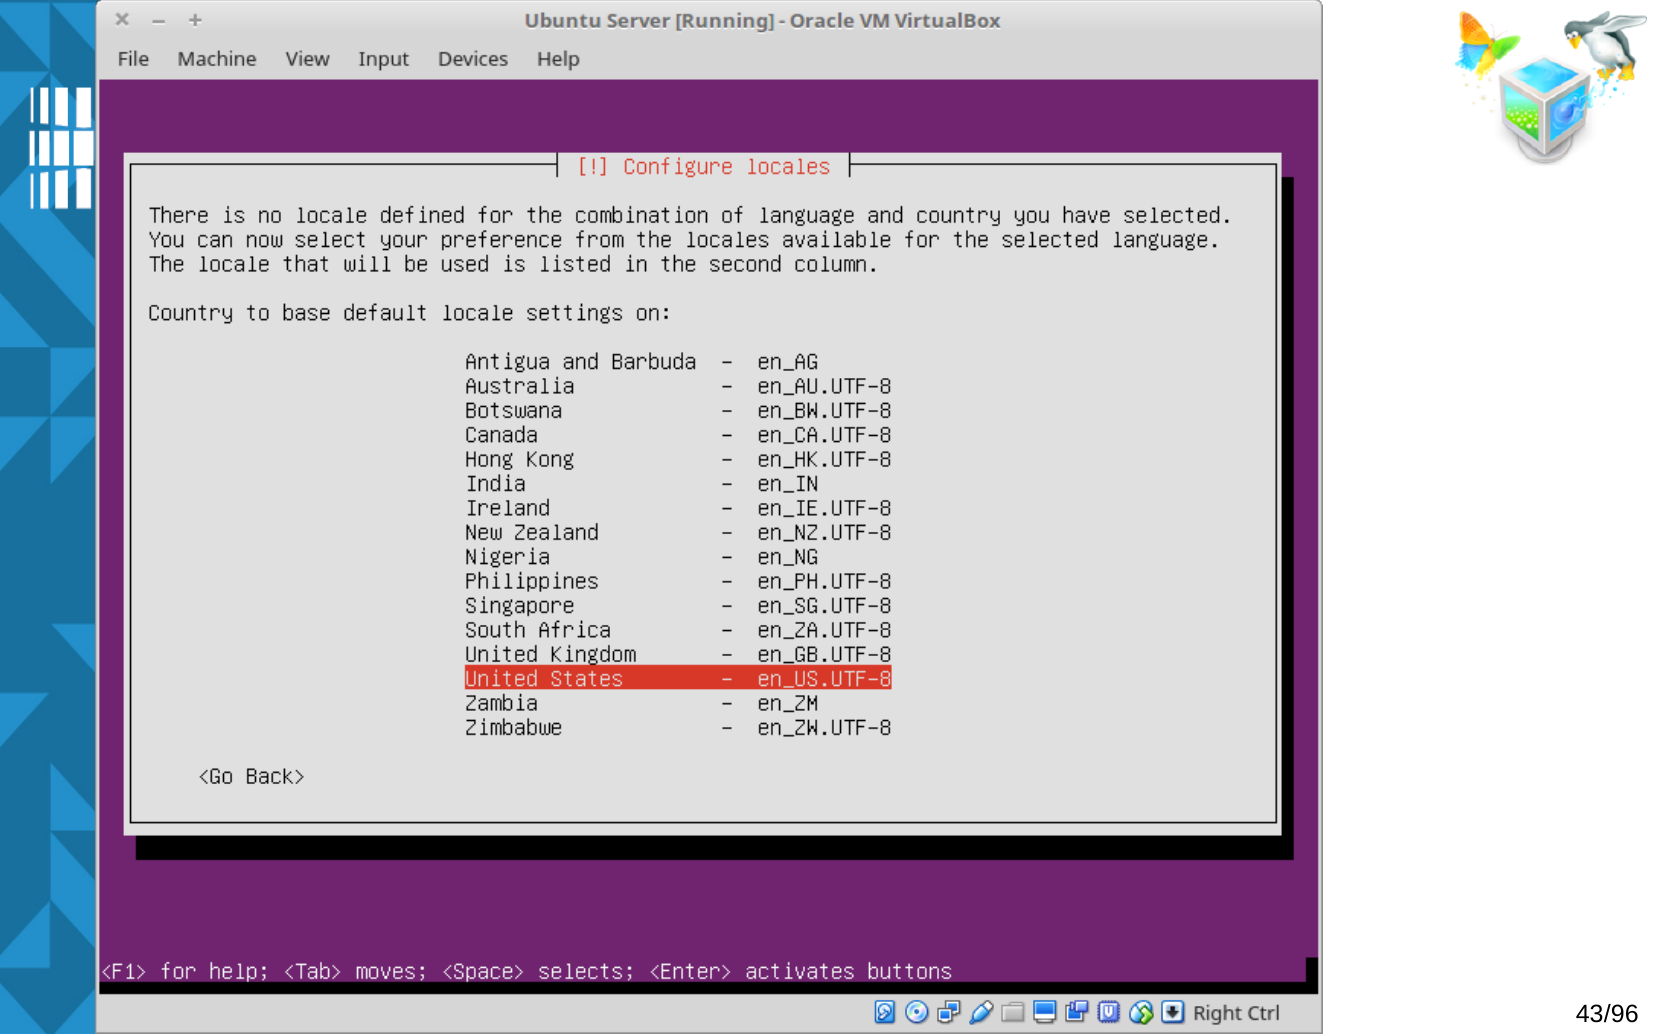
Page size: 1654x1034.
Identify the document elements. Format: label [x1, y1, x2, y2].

picture [95, 0, 1323, 1034]
picture [1452, 7, 1653, 166]
